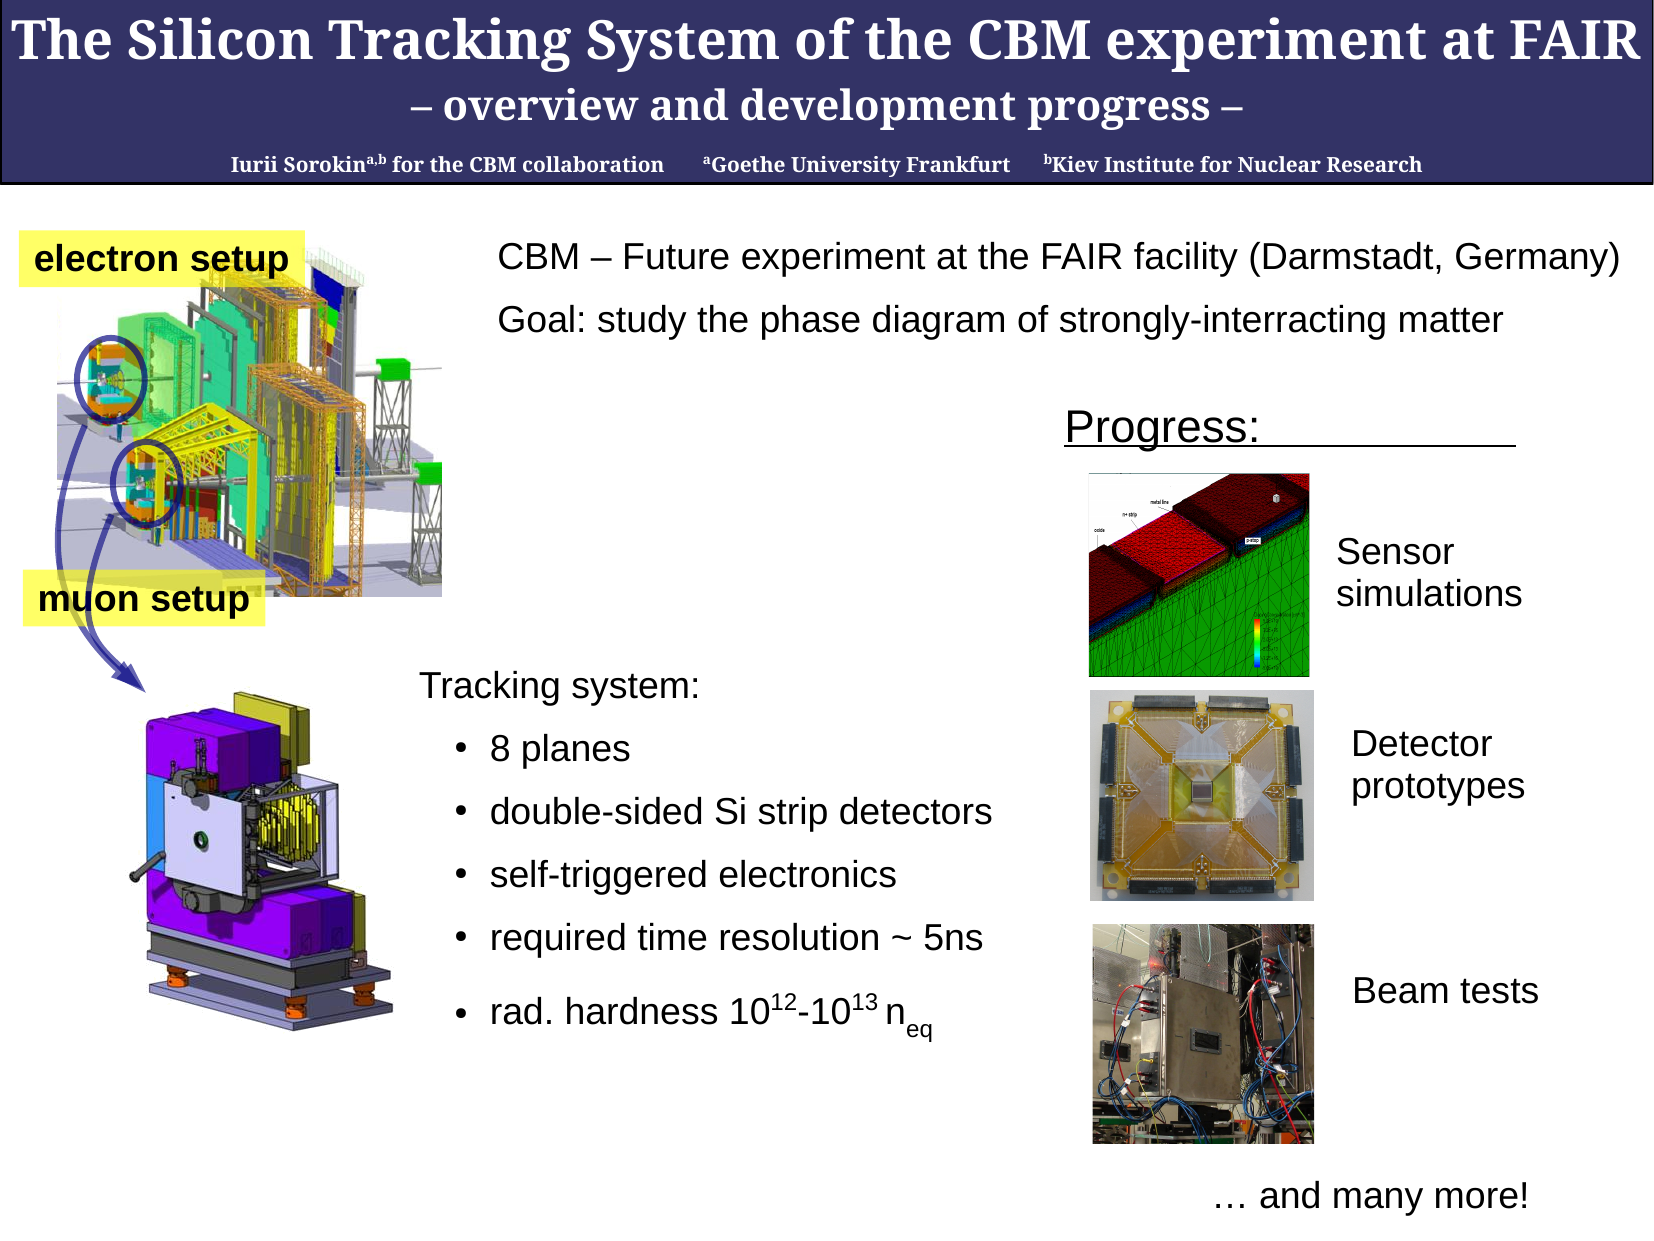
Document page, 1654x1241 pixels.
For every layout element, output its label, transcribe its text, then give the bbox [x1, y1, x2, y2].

text_box Detector prototypes [1336, 714, 1541, 814]
text_box The Silicon Tracking System of the CBM experiment at FAIR – overview and development progress – Iurii Sorokina,b for the CBM collaboration aGoethe University Frankfurt bKiev Institute for Nuclear Research [0, 0, 1654, 184]
picture [73, 334, 148, 425]
text_box electron setup [18, 230, 305, 288]
text_box … and many more! [1196, 1166, 1545, 1224]
picture [109, 438, 184, 529]
text_box Tracking system: 8 planes double-sided Si strip detectors self-triggered electronics required time resolution ~ 5ns rad. hardness 1012-1013 neq [404, 636, 1008, 1093]
picture [1090, 690, 1314, 901]
text_box Beam tests [1337, 961, 1555, 1019]
chart [57, 240, 442, 597]
text_box Progress: [1049, 393, 1531, 460]
picture [1088, 473, 1310, 678]
picture [122, 686, 399, 1064]
text_box CBM – Future experiment at the FAIR facility (Darmstadt, Germany) Goal: study the phase diagram of strongly-interracting matter [482, 228, 1637, 475]
text_box muon setup [91, 569, 266, 627]
text_box Sensor simulations [1321, 522, 1538, 622]
text_box muon setup [22, 569, 89, 627]
picture [1092, 924, 1315, 1144]
